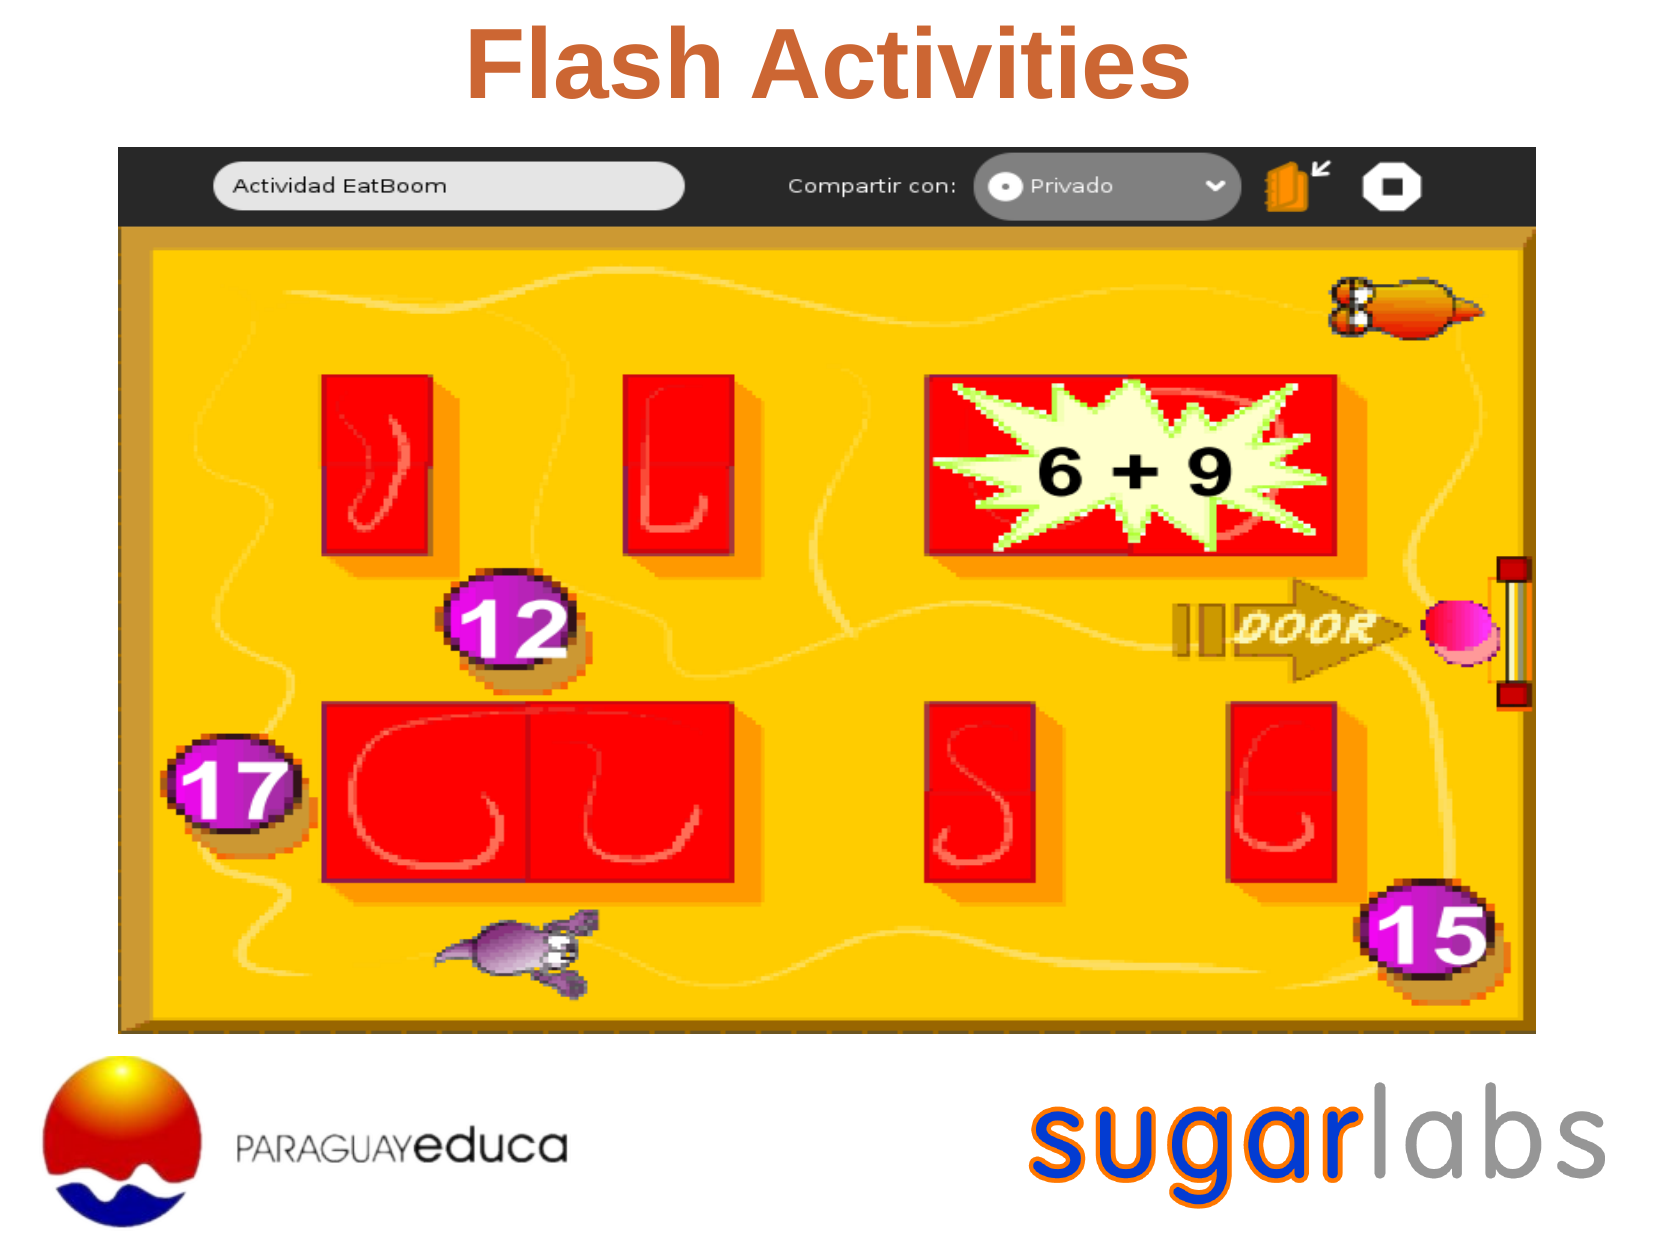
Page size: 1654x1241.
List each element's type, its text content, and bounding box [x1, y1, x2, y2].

picture [118, 147, 1654, 1241]
picture [33, 1056, 579, 1236]
title Flash Activities [84, 0, 1573, 136]
